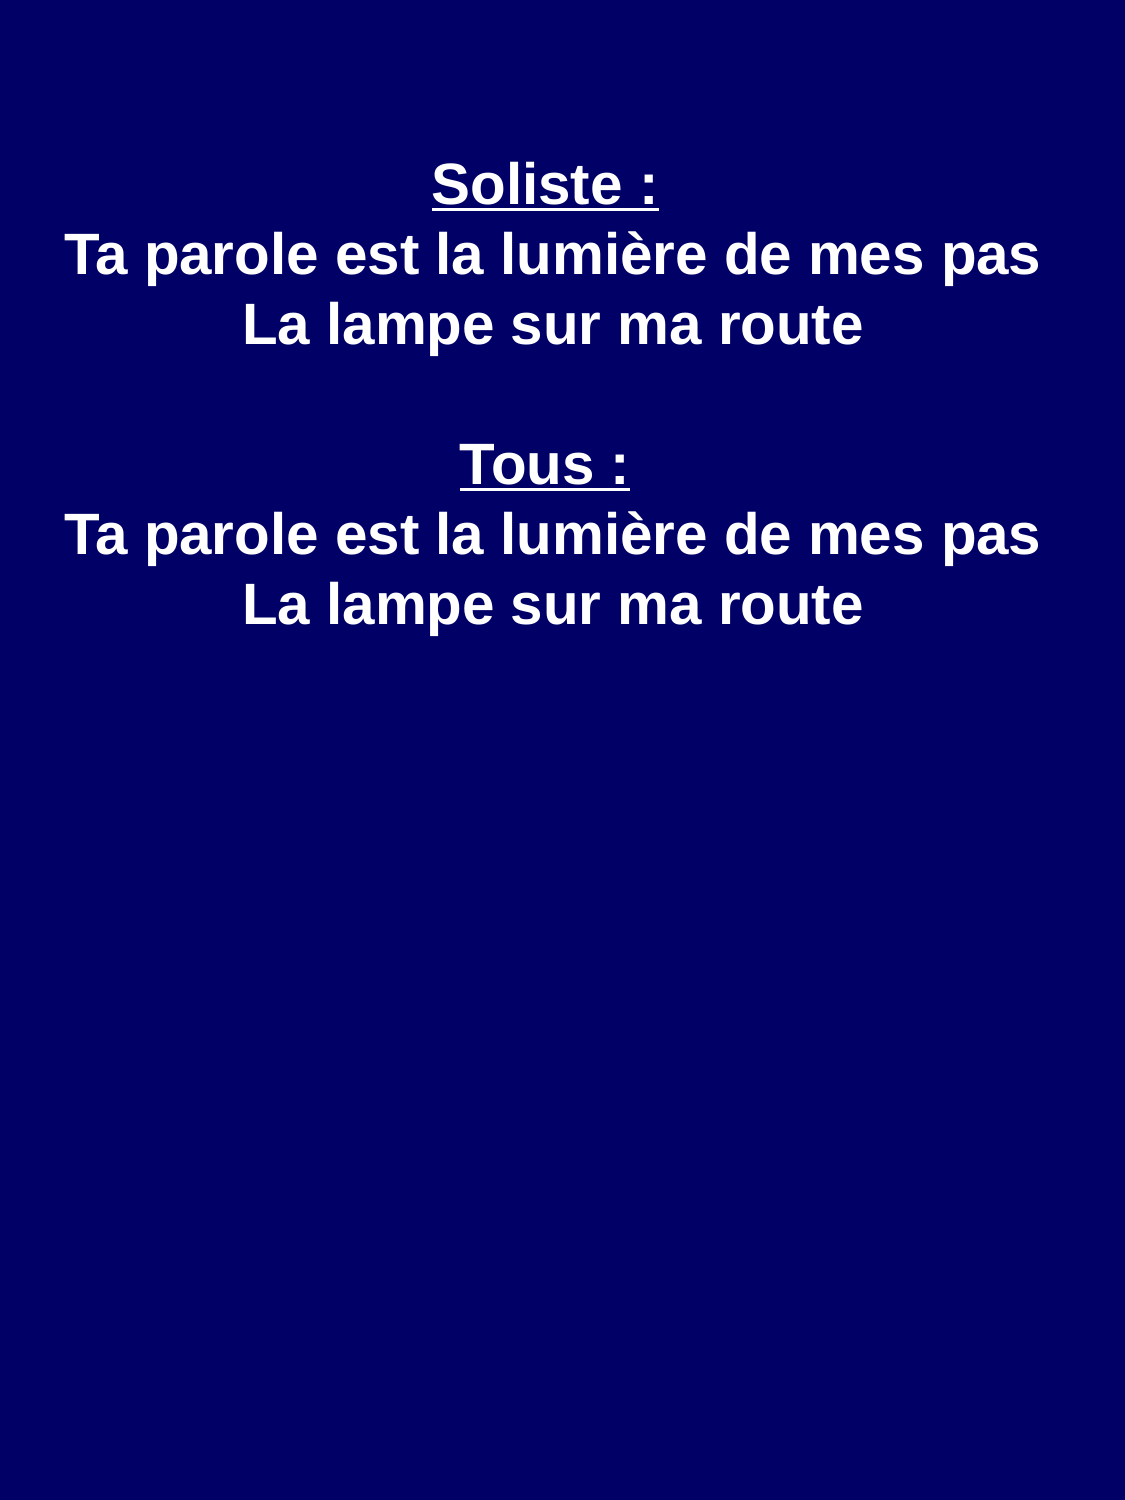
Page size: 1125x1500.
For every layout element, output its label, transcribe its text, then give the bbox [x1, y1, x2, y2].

text_box Soliste : Ta parole est la lumière de mes pas La lampe sur ma route Tous : Ta parole est la lumière de mes pas La lampe sur ma route [0, 3, 1116, 688]
